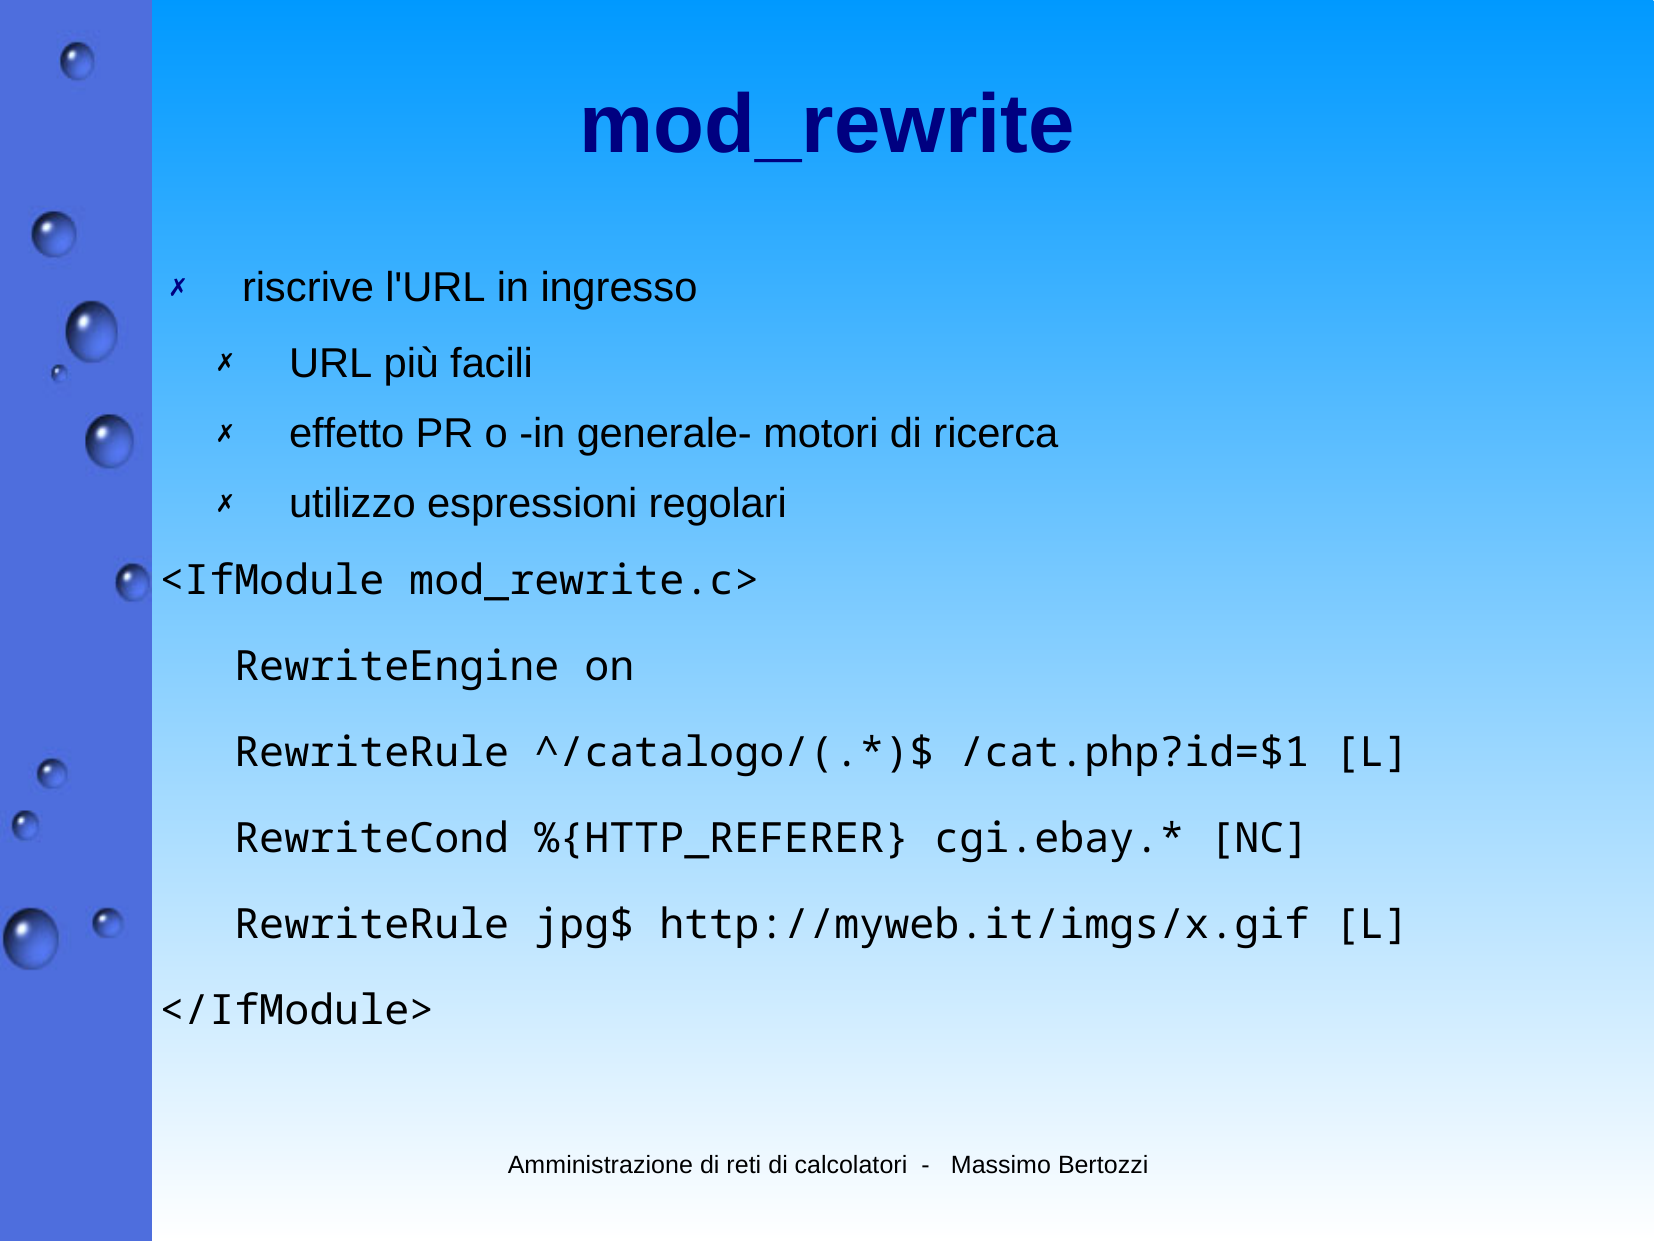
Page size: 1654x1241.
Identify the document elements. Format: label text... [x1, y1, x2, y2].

picture [0, 0, 152, 1241]
list riscrive l'URL in ingresso URL più facili effetto PR o -in generale- motori di ricerca utilizzo espressioni regolari <IfModule mod_rewrite.c> RewriteEngine on RewriteRule ^/catalogo/(.*)$ /cat.php?id=$1 [L] RewriteCond %{HTTP_REFERER} cgi.ebay.* [NC] RewriteRule jpg$ http://myweb.it/imgs/x.gif [L] </IfModule> [159, 263, 1572, 1045]
title mod_rewrite [121, 20, 1534, 228]
